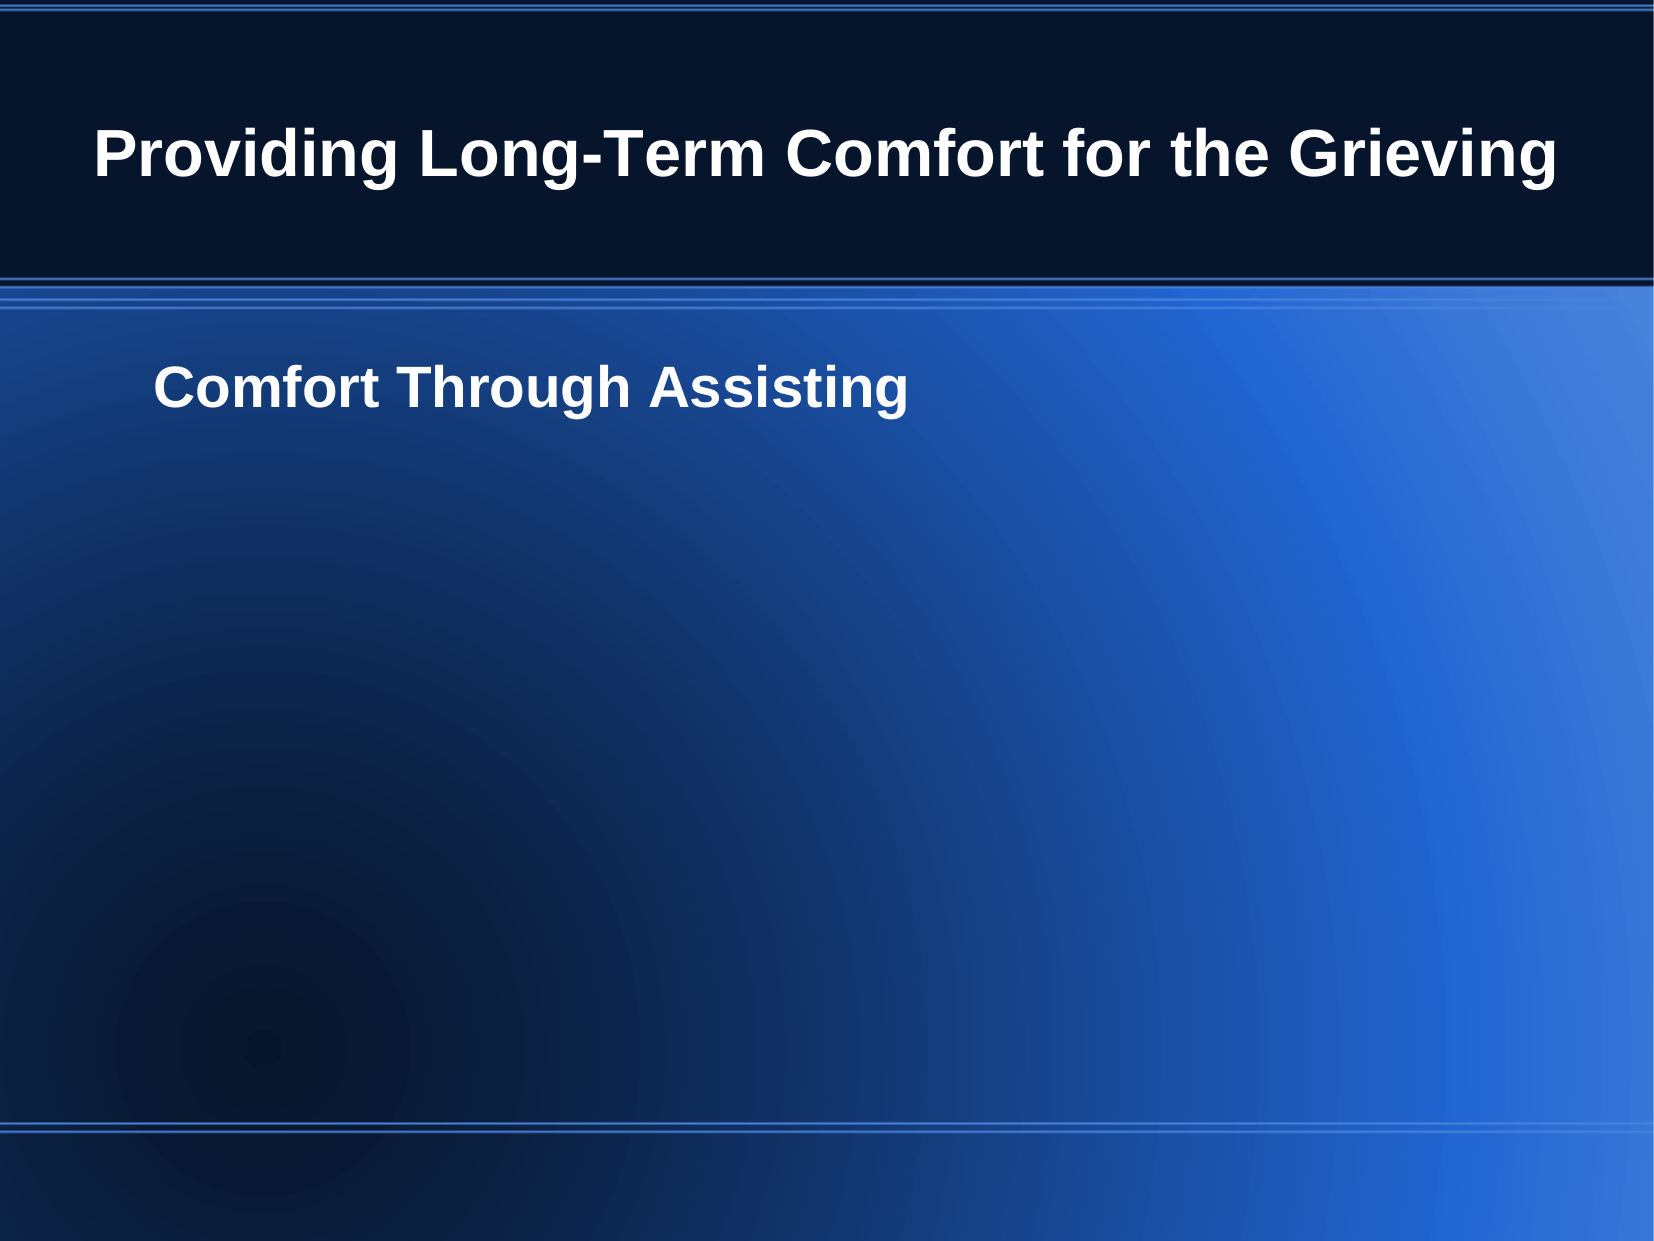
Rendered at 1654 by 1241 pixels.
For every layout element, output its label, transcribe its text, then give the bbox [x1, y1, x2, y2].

list Comfort Through Assisting [82, 355, 1571, 1058]
title Providing Long-Term Comfort for the Grieving [82, 49, 1571, 257]
picture [0, 0, 1654, 1241]
